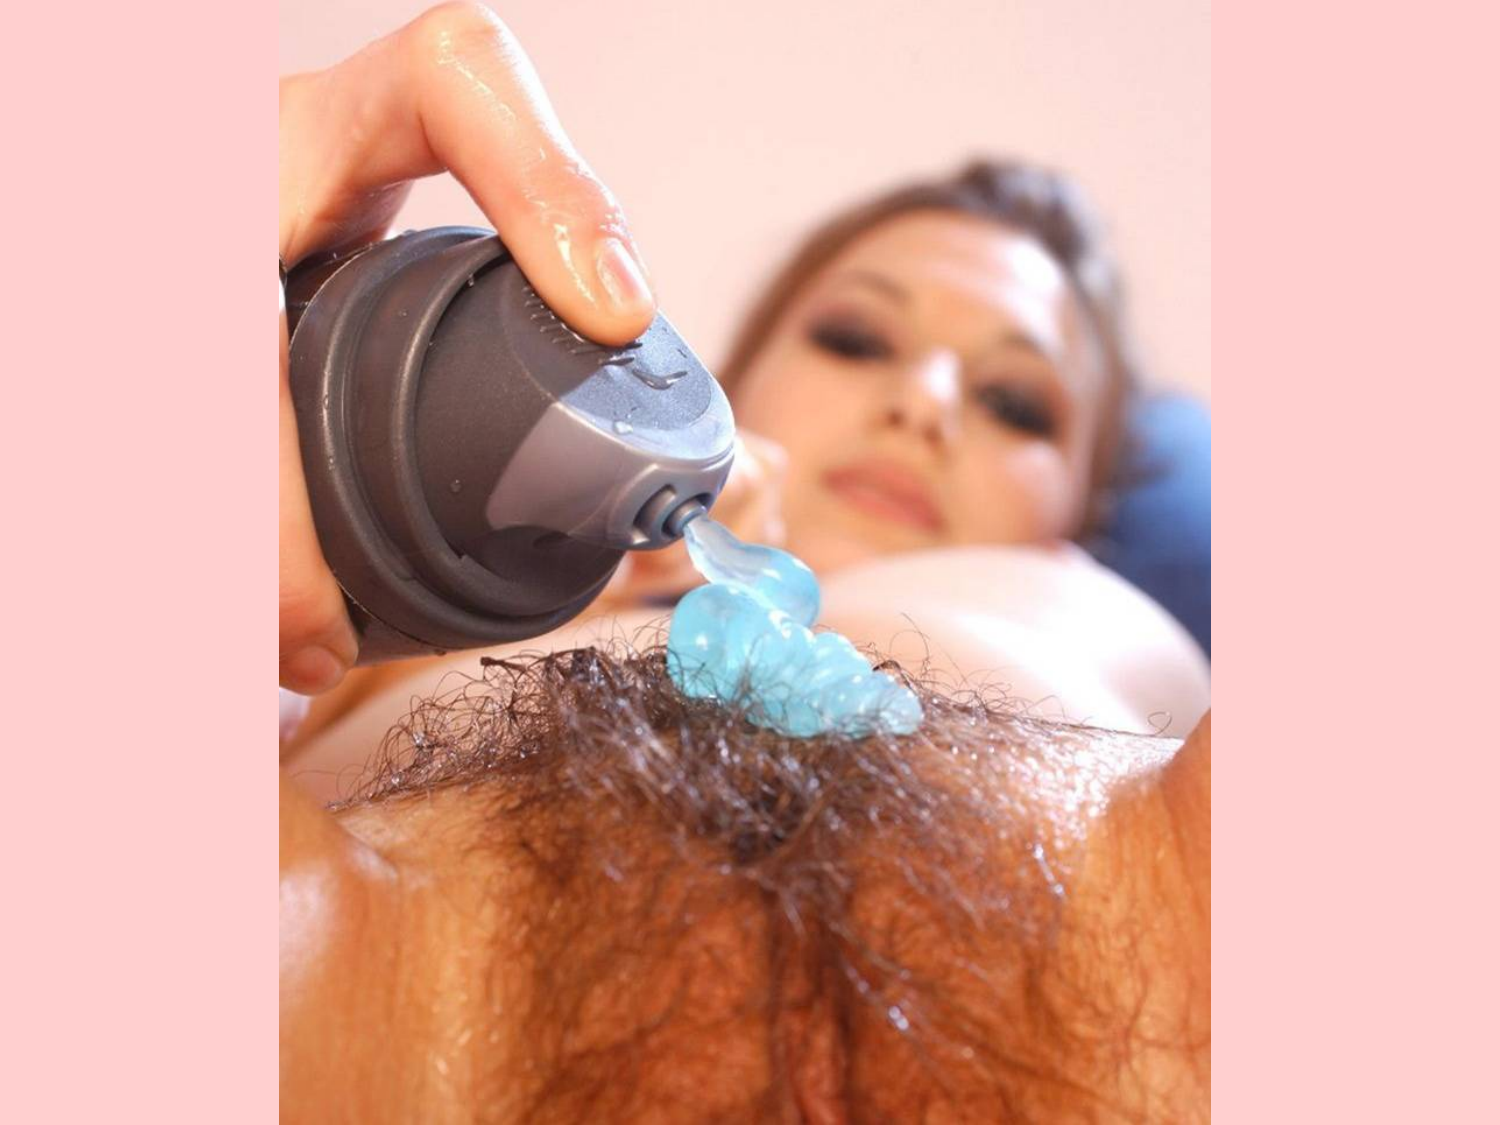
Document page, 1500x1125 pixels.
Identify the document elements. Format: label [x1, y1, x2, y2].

text_box [279, 0, 1211, 1125]
